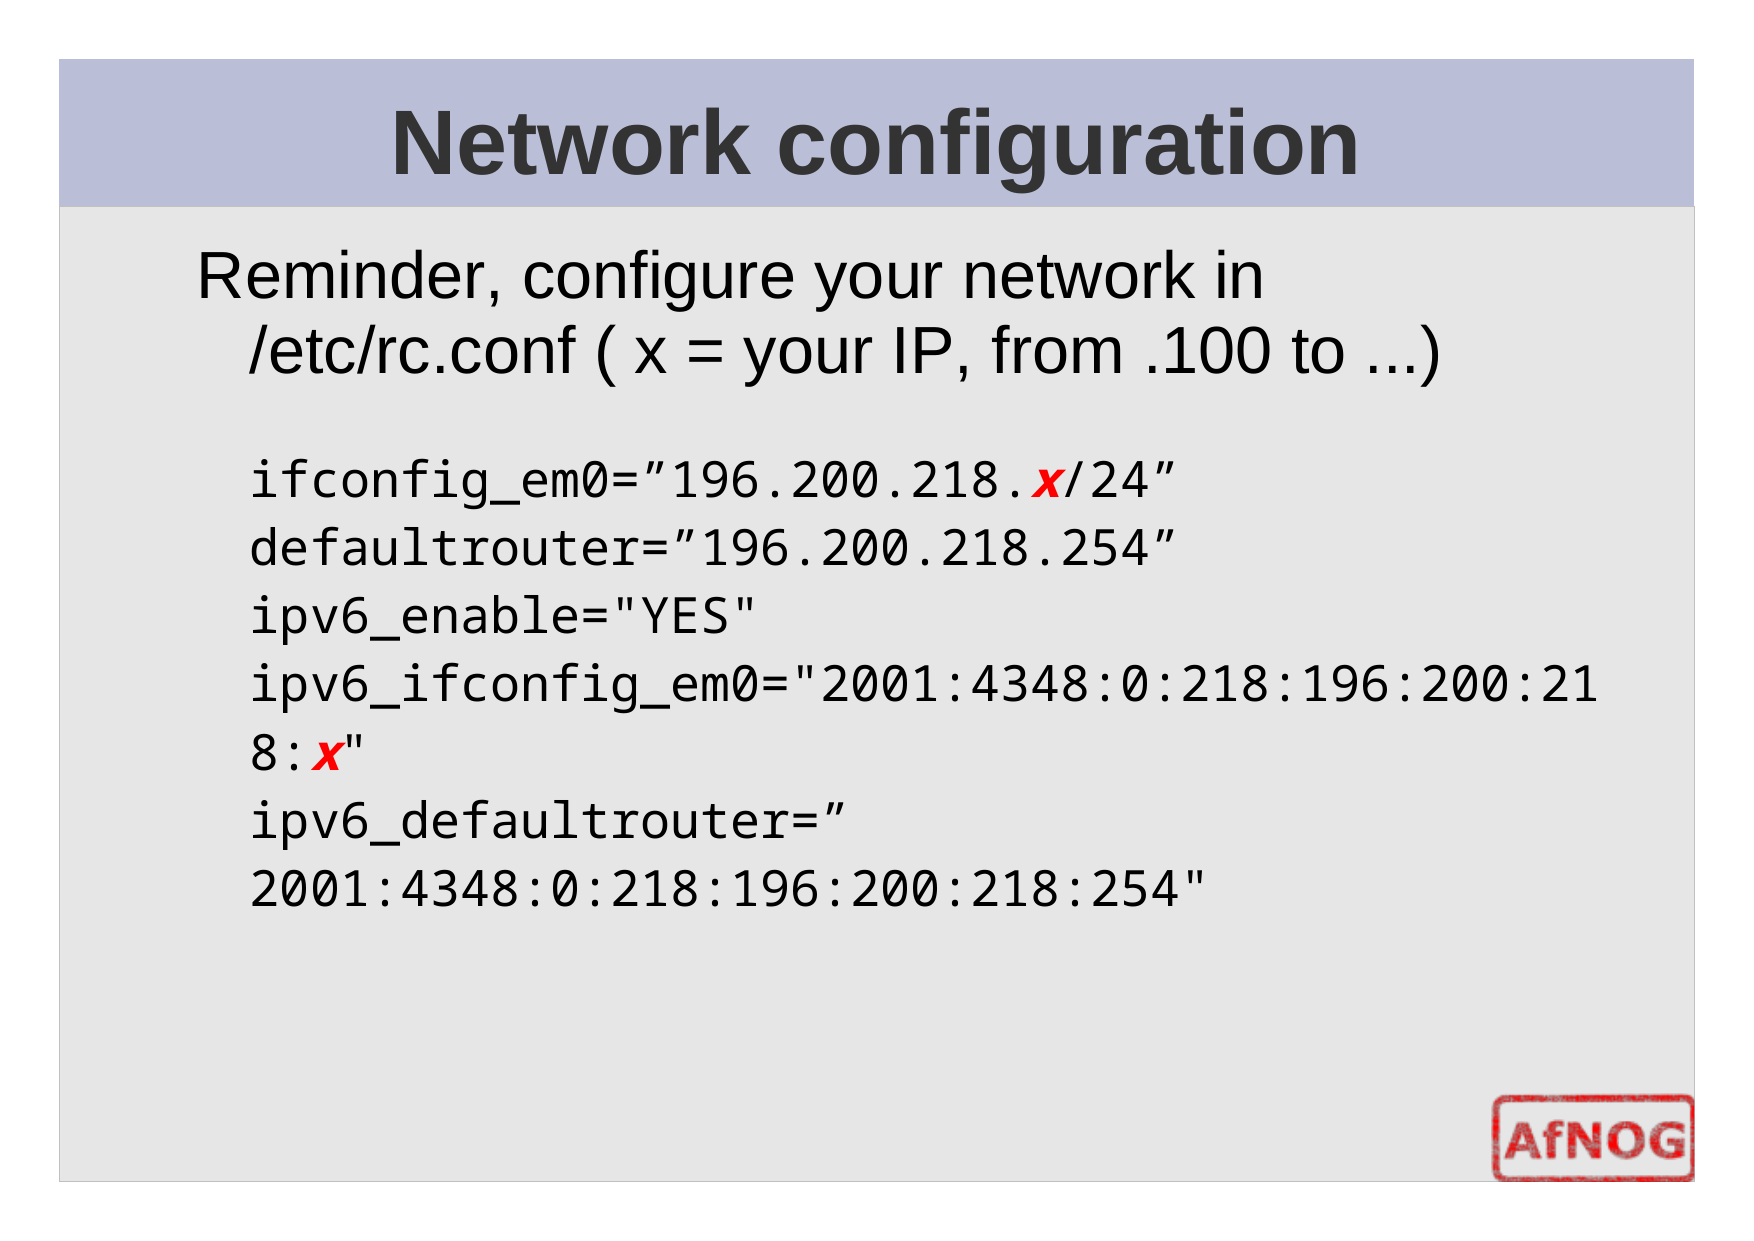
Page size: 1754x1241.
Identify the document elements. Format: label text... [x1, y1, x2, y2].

list Reminder, configure your network in /etc/rc.conf ( x = your IP, from .100 to ...) ifconfig_em0=”196.200.218.x/24” defaultrouter=”196.200.218.254” ipv6_enable="YES" ipv6_ifconfig_em0="2001:4348:0:218:196:200:218:x" ipv6_defaultrouter=” 2001:4348:0:218:196:200:218:254" [179, 238, 1603, 1093]
picture [1490, 1092, 1695, 1182]
title Network configuration [59, 48, 1695, 237]
